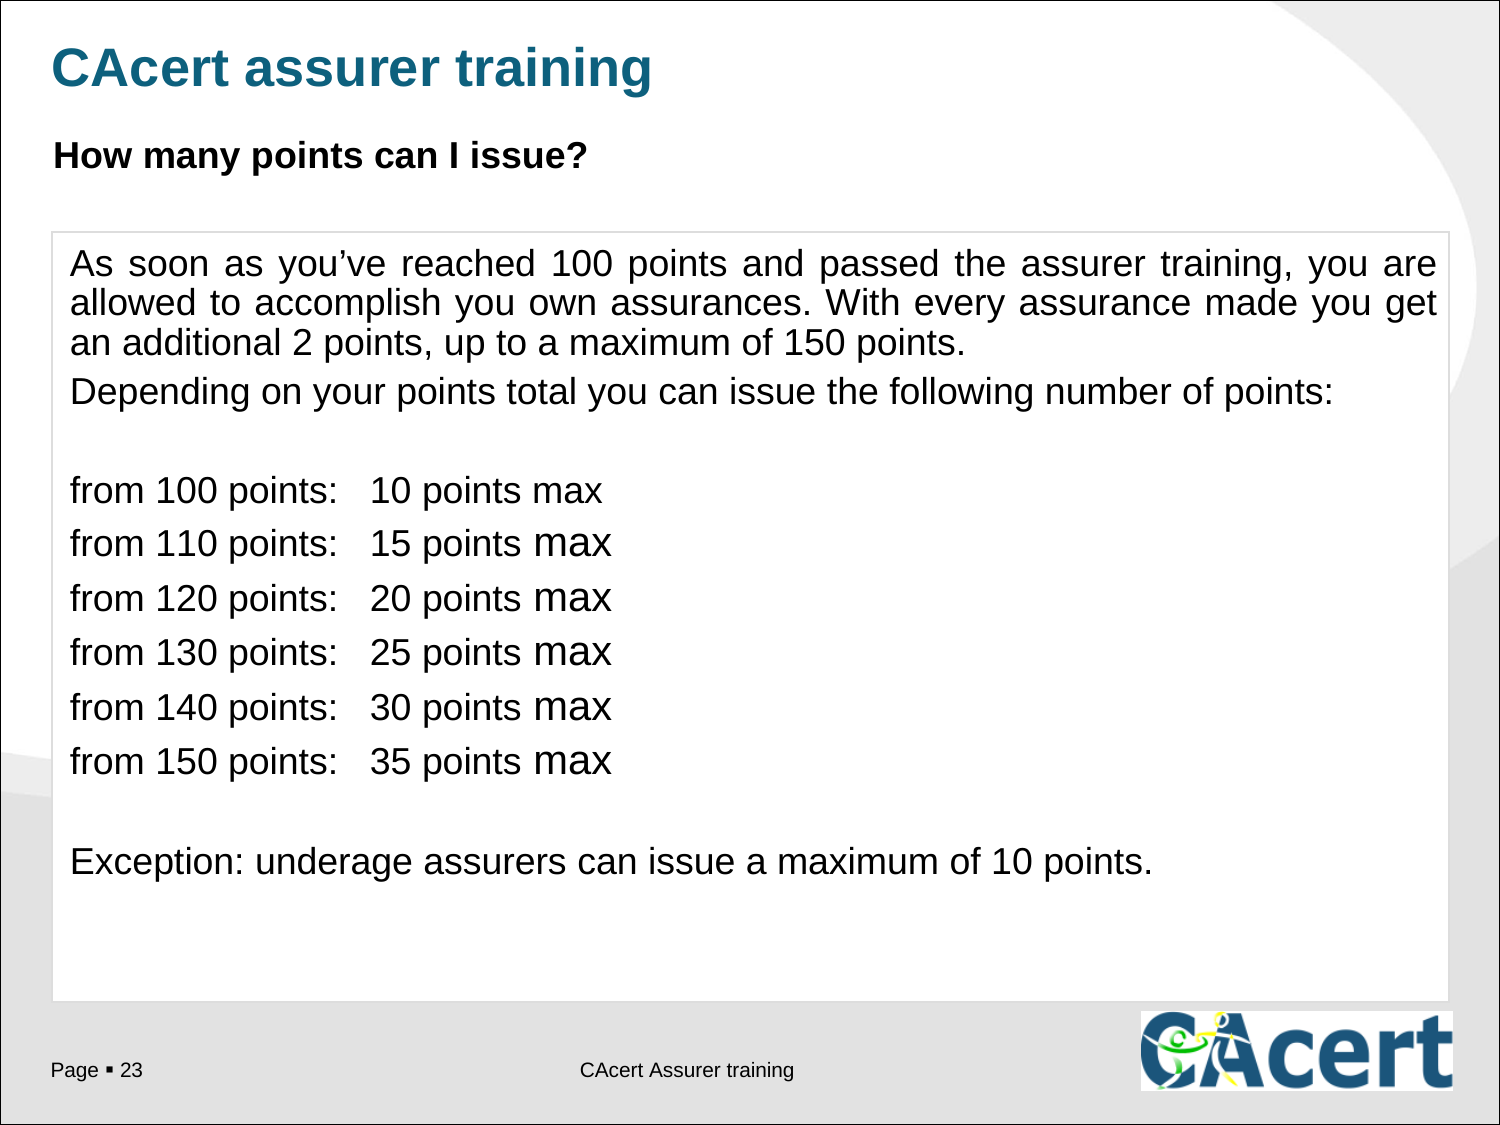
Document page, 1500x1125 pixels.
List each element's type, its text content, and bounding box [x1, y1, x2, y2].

title CAcert assurer training [51, 19, 1450, 118]
text_box As soon as you’ve reached 100 points and passed the assurer training, you are allowed to accomplish you own assurances. With every assurance made you get an additional 2 points, up to a maximum of 150 points. Depending on your points total you can issue the following number of points: from 100 points: 10 points max from 110 points: 15 points max from 120 points: 20 points max from 130 points: 25 points max from 140 points: 30 points max from 150 points: 35 points max Exception: underage assurers can issue a maximum of 10 points. [52, 232, 1450, 1003]
picture [1, 1, 1499, 1124]
text_box How many points can I issue? [53, 125, 1446, 185]
